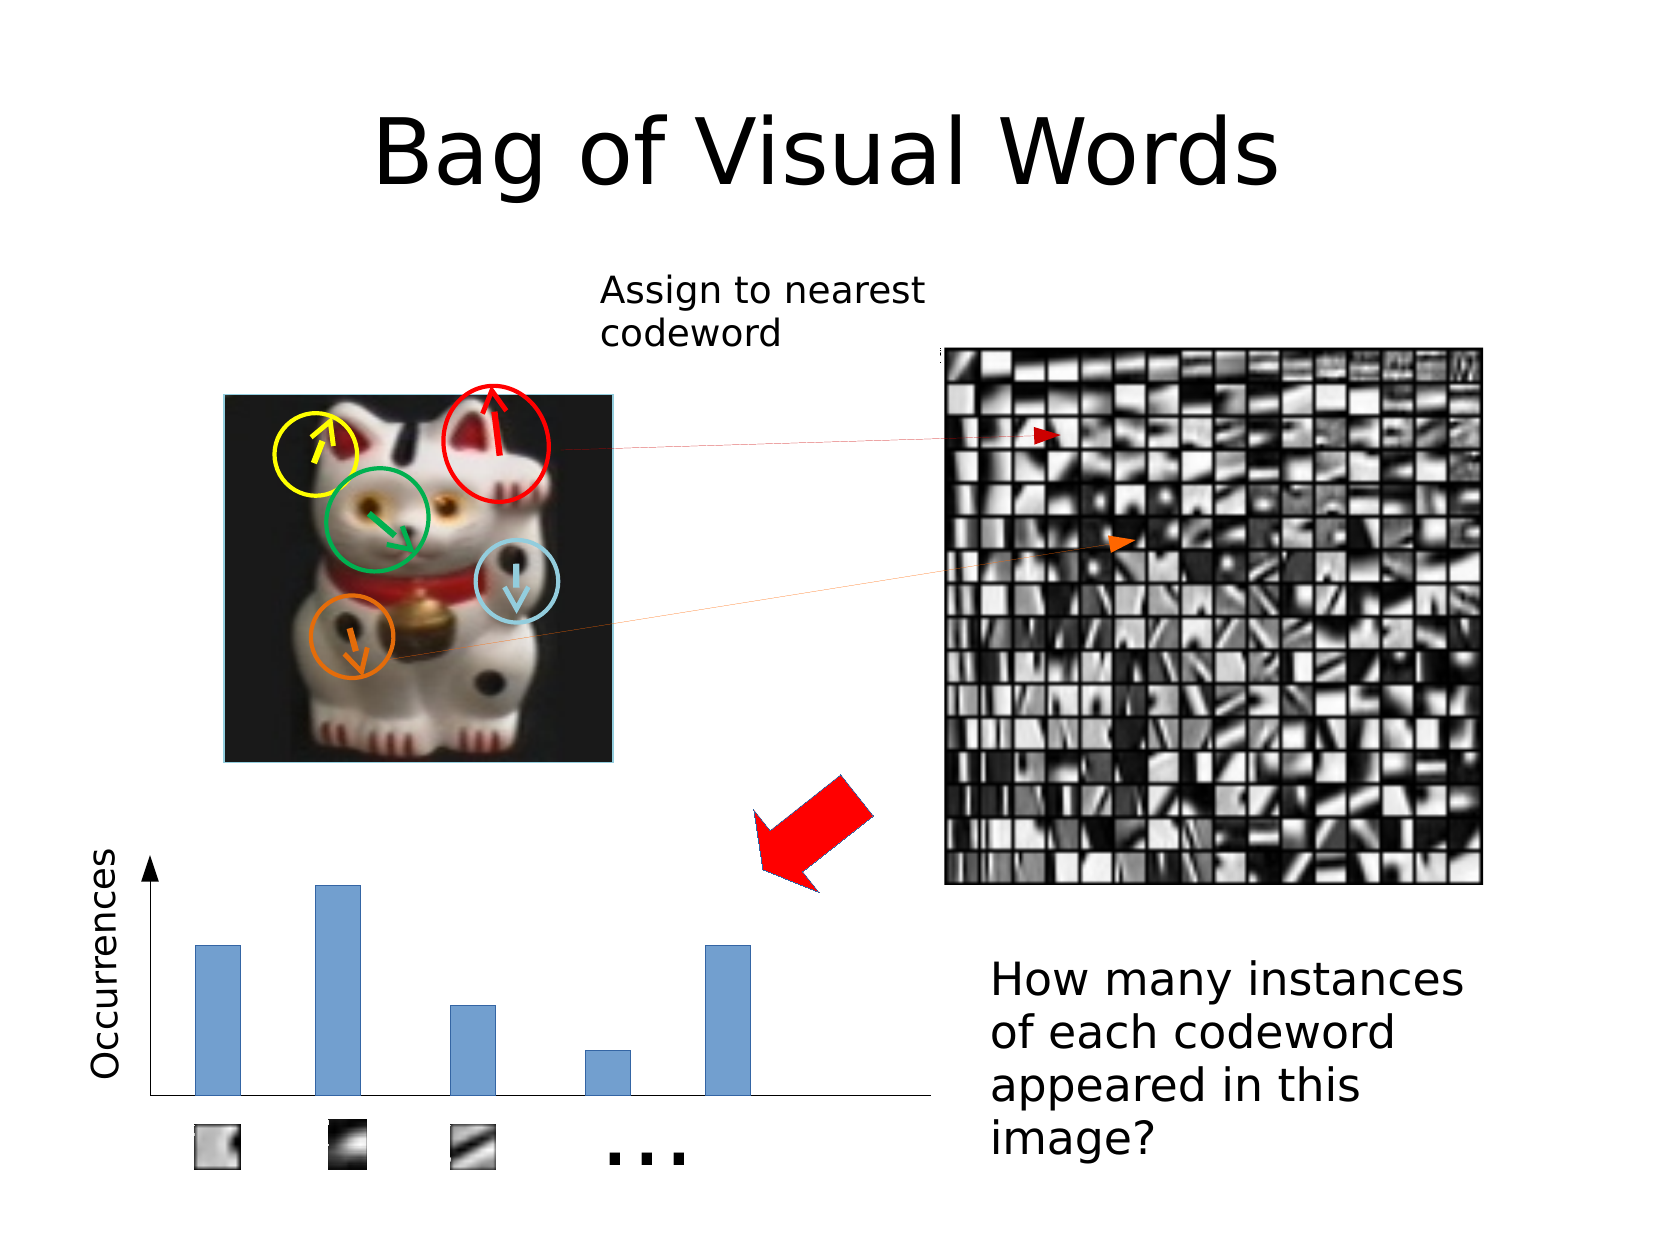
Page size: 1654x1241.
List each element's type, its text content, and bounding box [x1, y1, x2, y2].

picture [446, 395, 546, 499]
text_box [753, 774, 874, 893]
text_box [315, 885, 361, 1096]
picture [225, 395, 613, 762]
text_box Assign to nearest codeword [585, 261, 961, 376]
text_box [195, 945, 241, 1096]
text_box Occurrences [71, 825, 136, 1097]
picture [940, 346, 1485, 886]
picture [313, 598, 391, 675]
text_box [450, 1005, 496, 1096]
picture [450, 1124, 496, 1171]
picture [328, 1119, 367, 1170]
text_box [705, 945, 751, 1096]
text_box How many instances of each codeword appeared in this image? [975, 945, 1501, 1173]
picture [194, 1124, 241, 1171]
text_box ... [585, 1065, 811, 1227]
text_box [585, 1050, 631, 1096]
title Bag of Visual Words [82, 49, 1571, 257]
